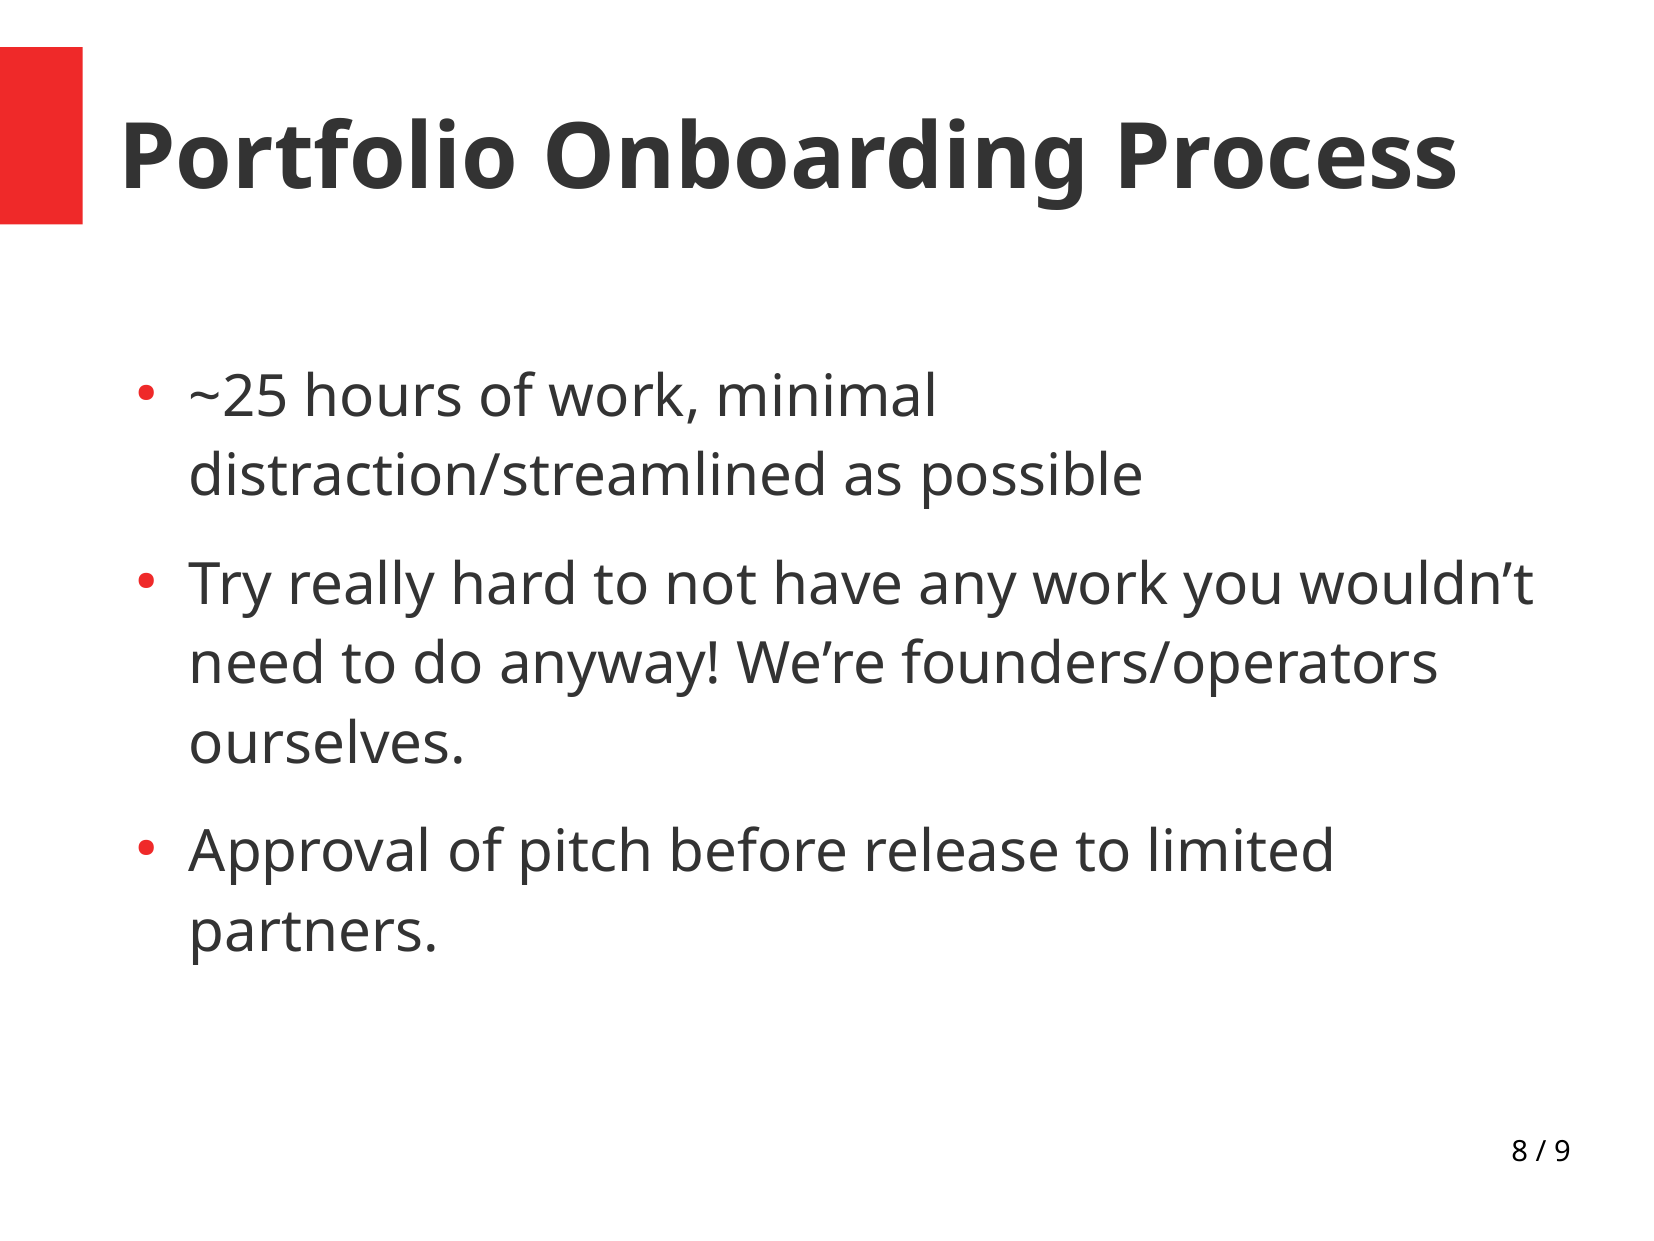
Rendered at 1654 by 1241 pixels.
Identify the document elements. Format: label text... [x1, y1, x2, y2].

list ~25 hours of work, minimal distraction/streamlined as possible Try really hard to not have any work you wouldn’t need to do anyway! We’re founders/operators ourselves. Approval of pitch before release to limited partners. [118, 354, 1536, 1074]
title Portfolio Onboarding Process [118, 49, 1571, 257]
